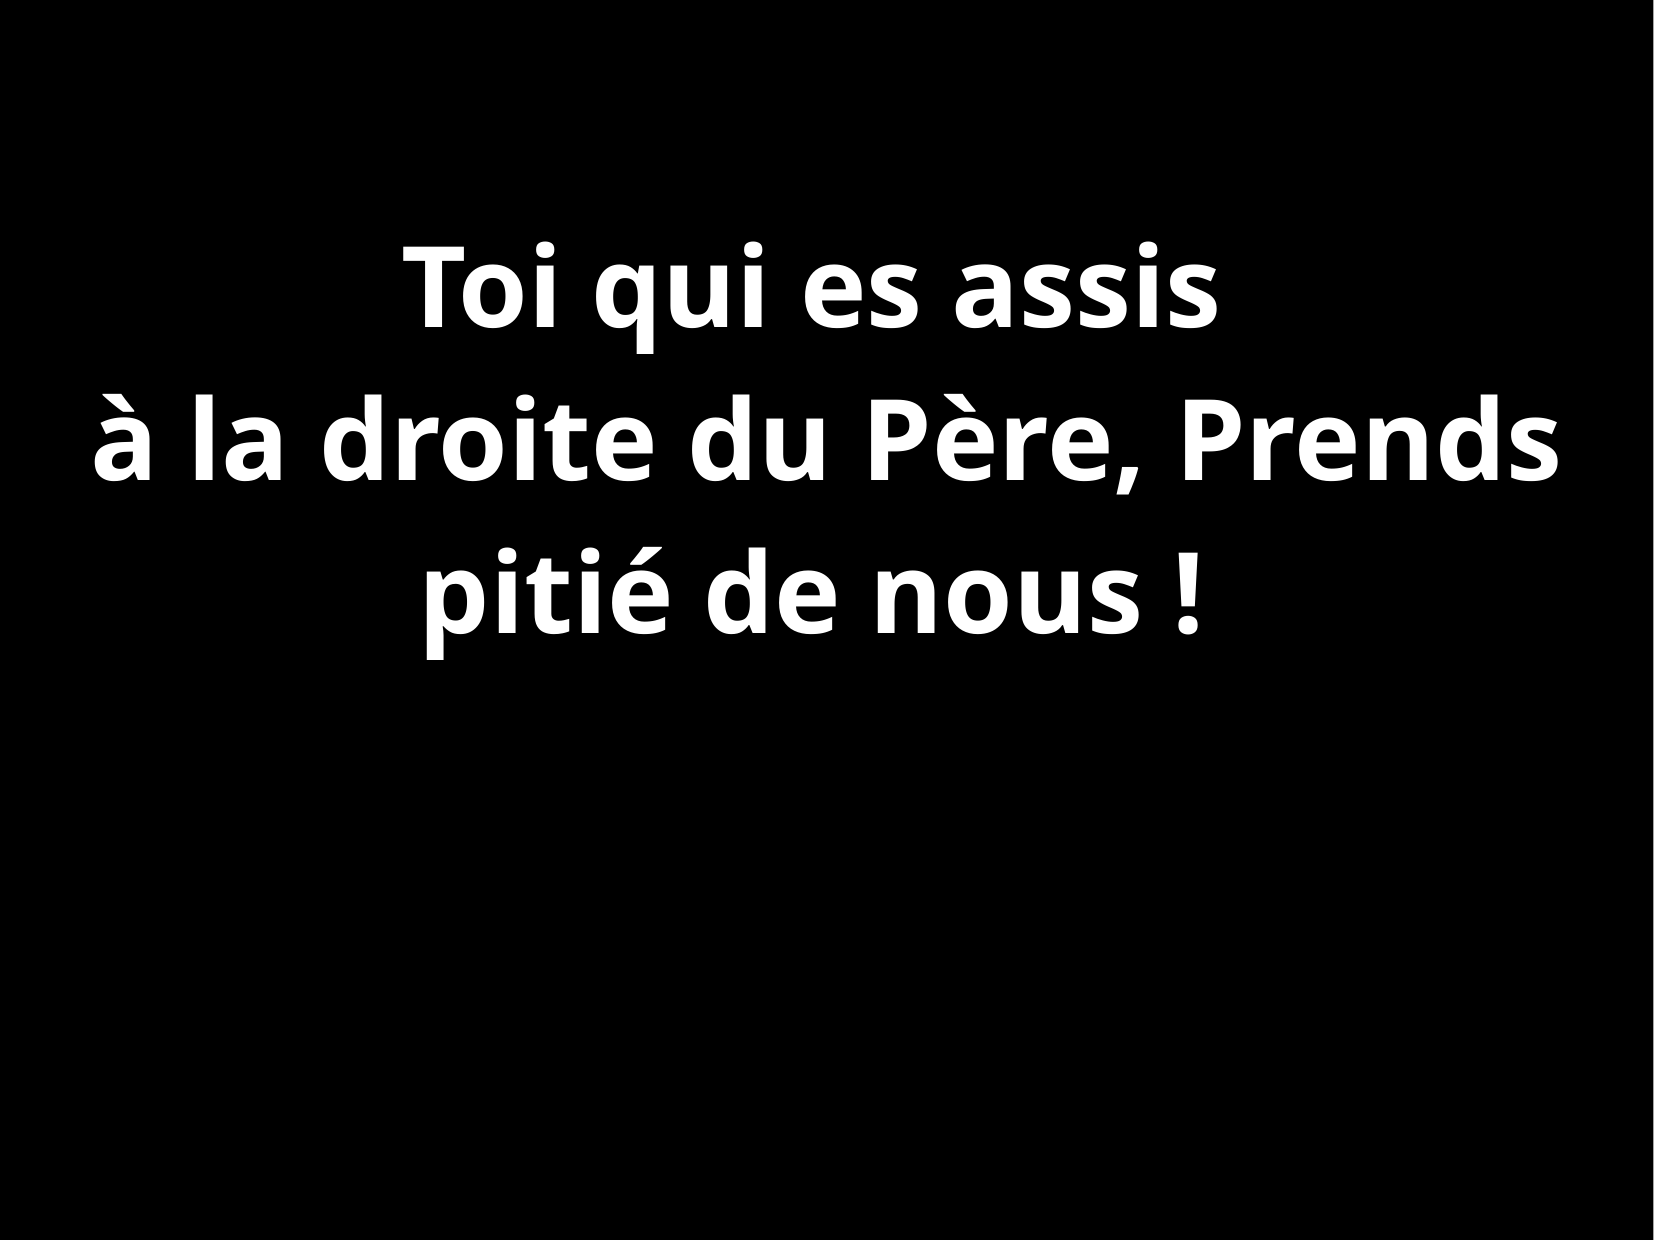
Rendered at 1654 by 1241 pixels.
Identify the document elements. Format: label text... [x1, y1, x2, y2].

subtitle Toi qui es assis à la droite du Père, Prends pitié de nous ! [82, 41, 1571, 1139]
